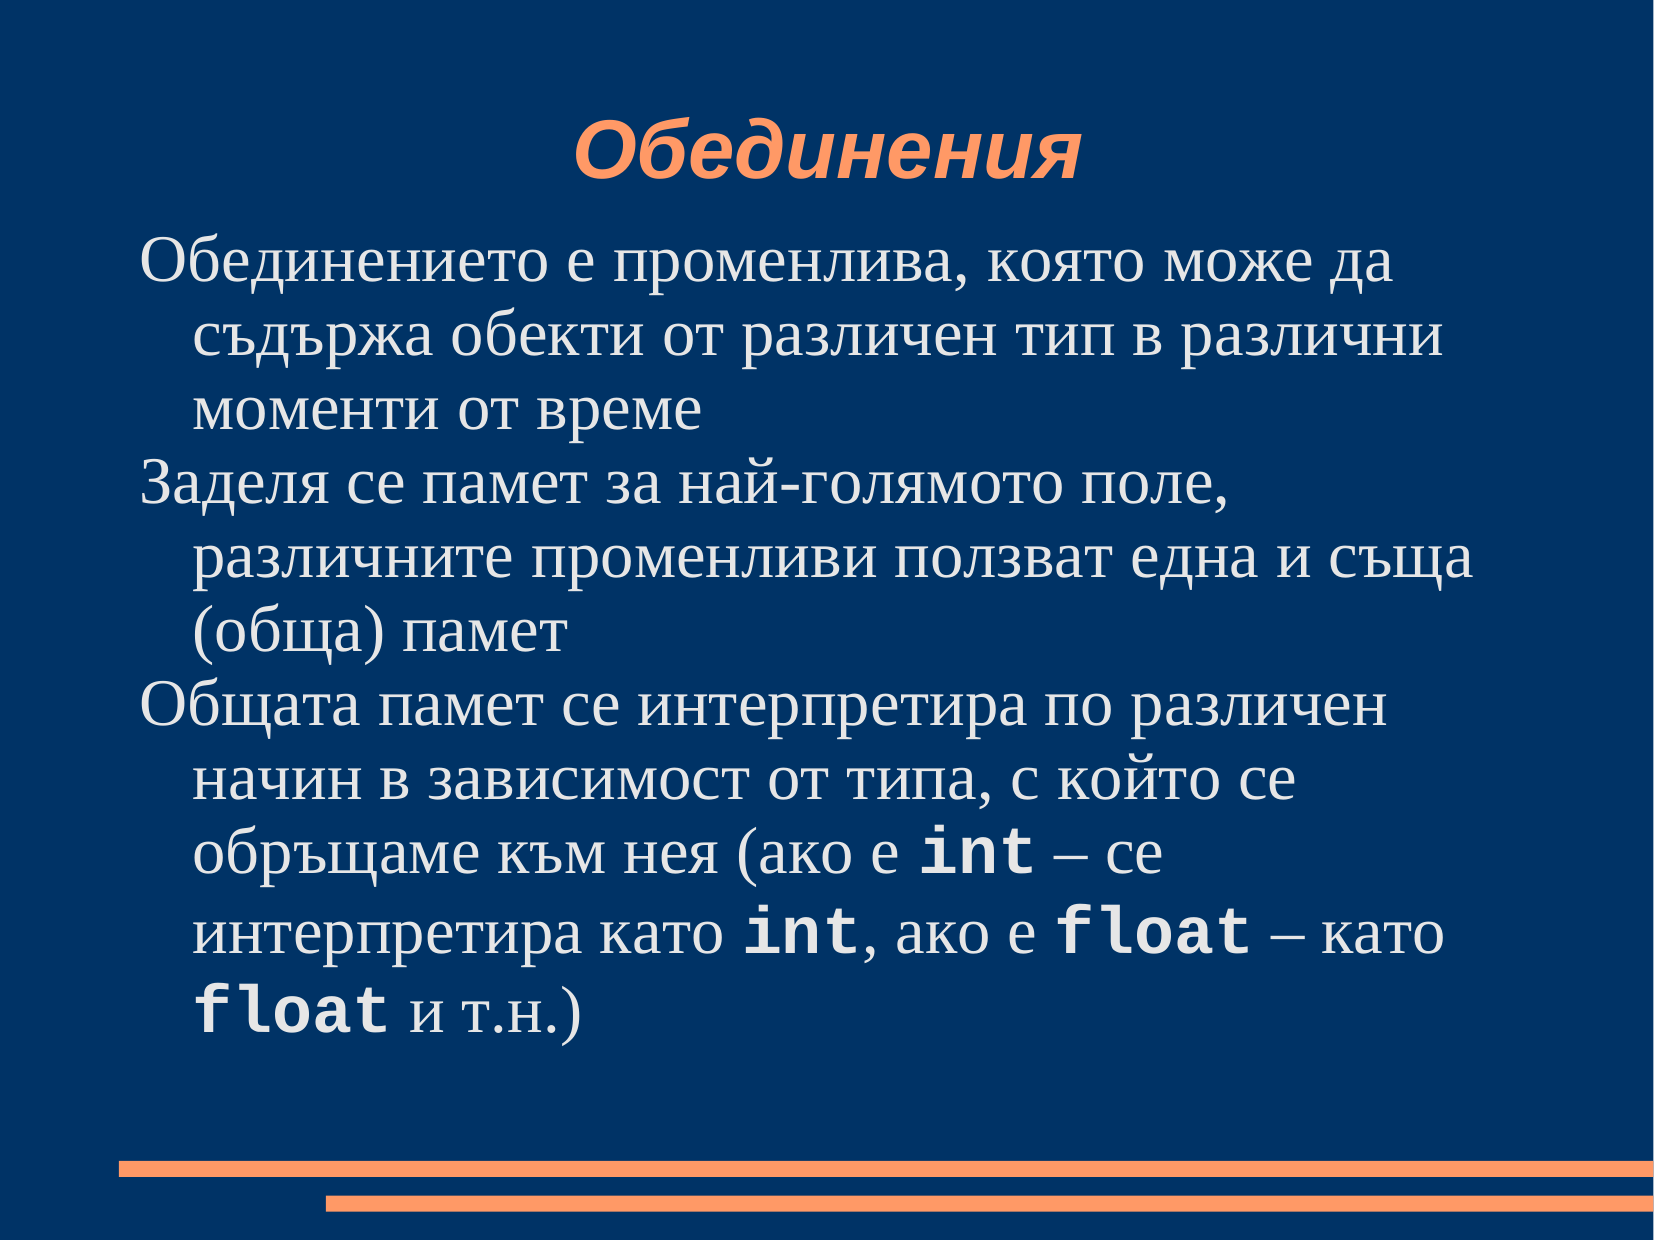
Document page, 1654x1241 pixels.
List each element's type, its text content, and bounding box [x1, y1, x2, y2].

list Обединението е променлива, която може да съдържа обекти от различен тип в различни моменти от време Заделя се памет за най-голямото поле, различните променливи ползват една и съща (обща) памет Общата памет се интерпретира по различен начин в зависимост от типа, с който се обръщаме към нея (ако е int – се интерпретира като int, ако е float – като float и т.н.) [121, 221, 1561, 1053]
title Обединения [121, 46, 1534, 221]
